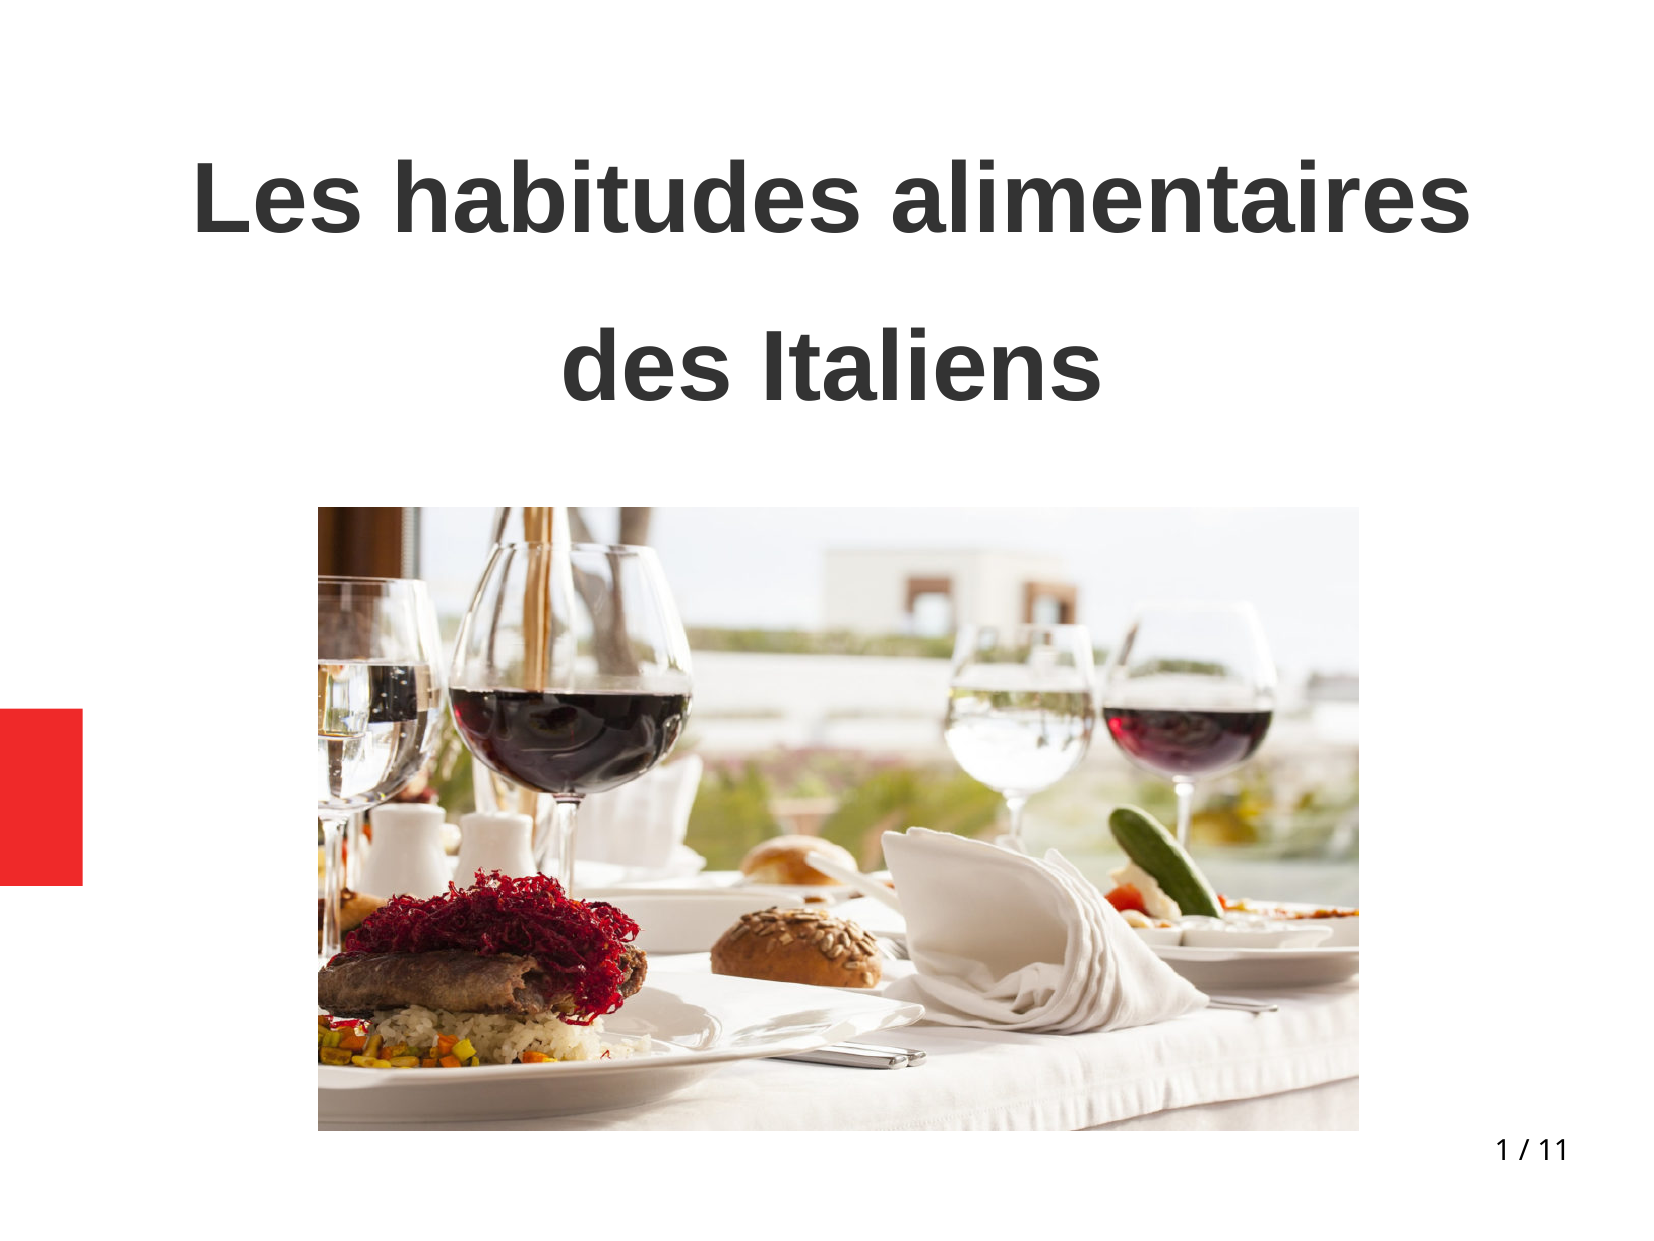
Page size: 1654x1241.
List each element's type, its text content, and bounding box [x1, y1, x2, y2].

picture [318, 507, 1359, 1131]
title Les habitudes alimentaires des Italiens [129, 59, 1536, 449]
